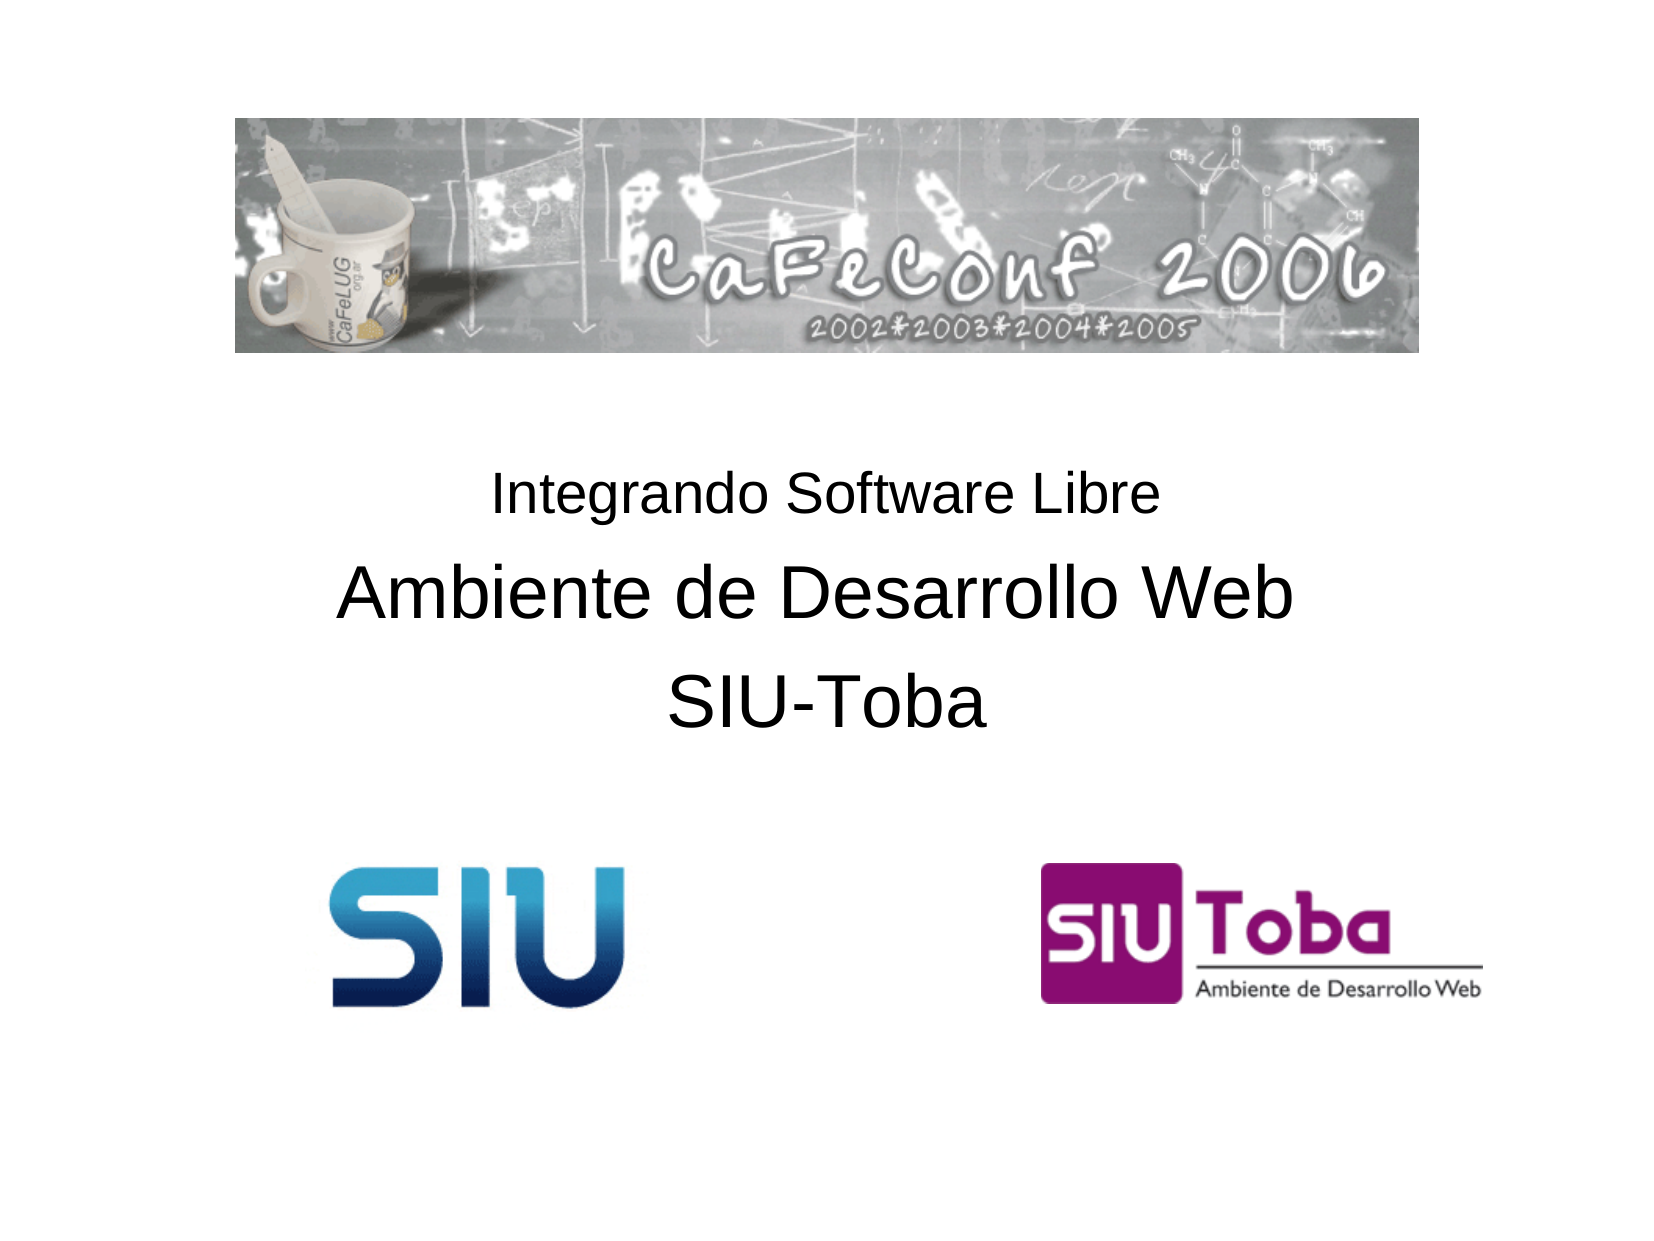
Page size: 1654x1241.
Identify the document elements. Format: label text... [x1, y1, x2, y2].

picture [305, 836, 650, 1034]
picture [235, 118, 1419, 353]
text_box Integrando Software Libre Ambiente de Desarrollo Web SIU-Toba [0, 453, 1654, 839]
picture [1041, 863, 1483, 1004]
